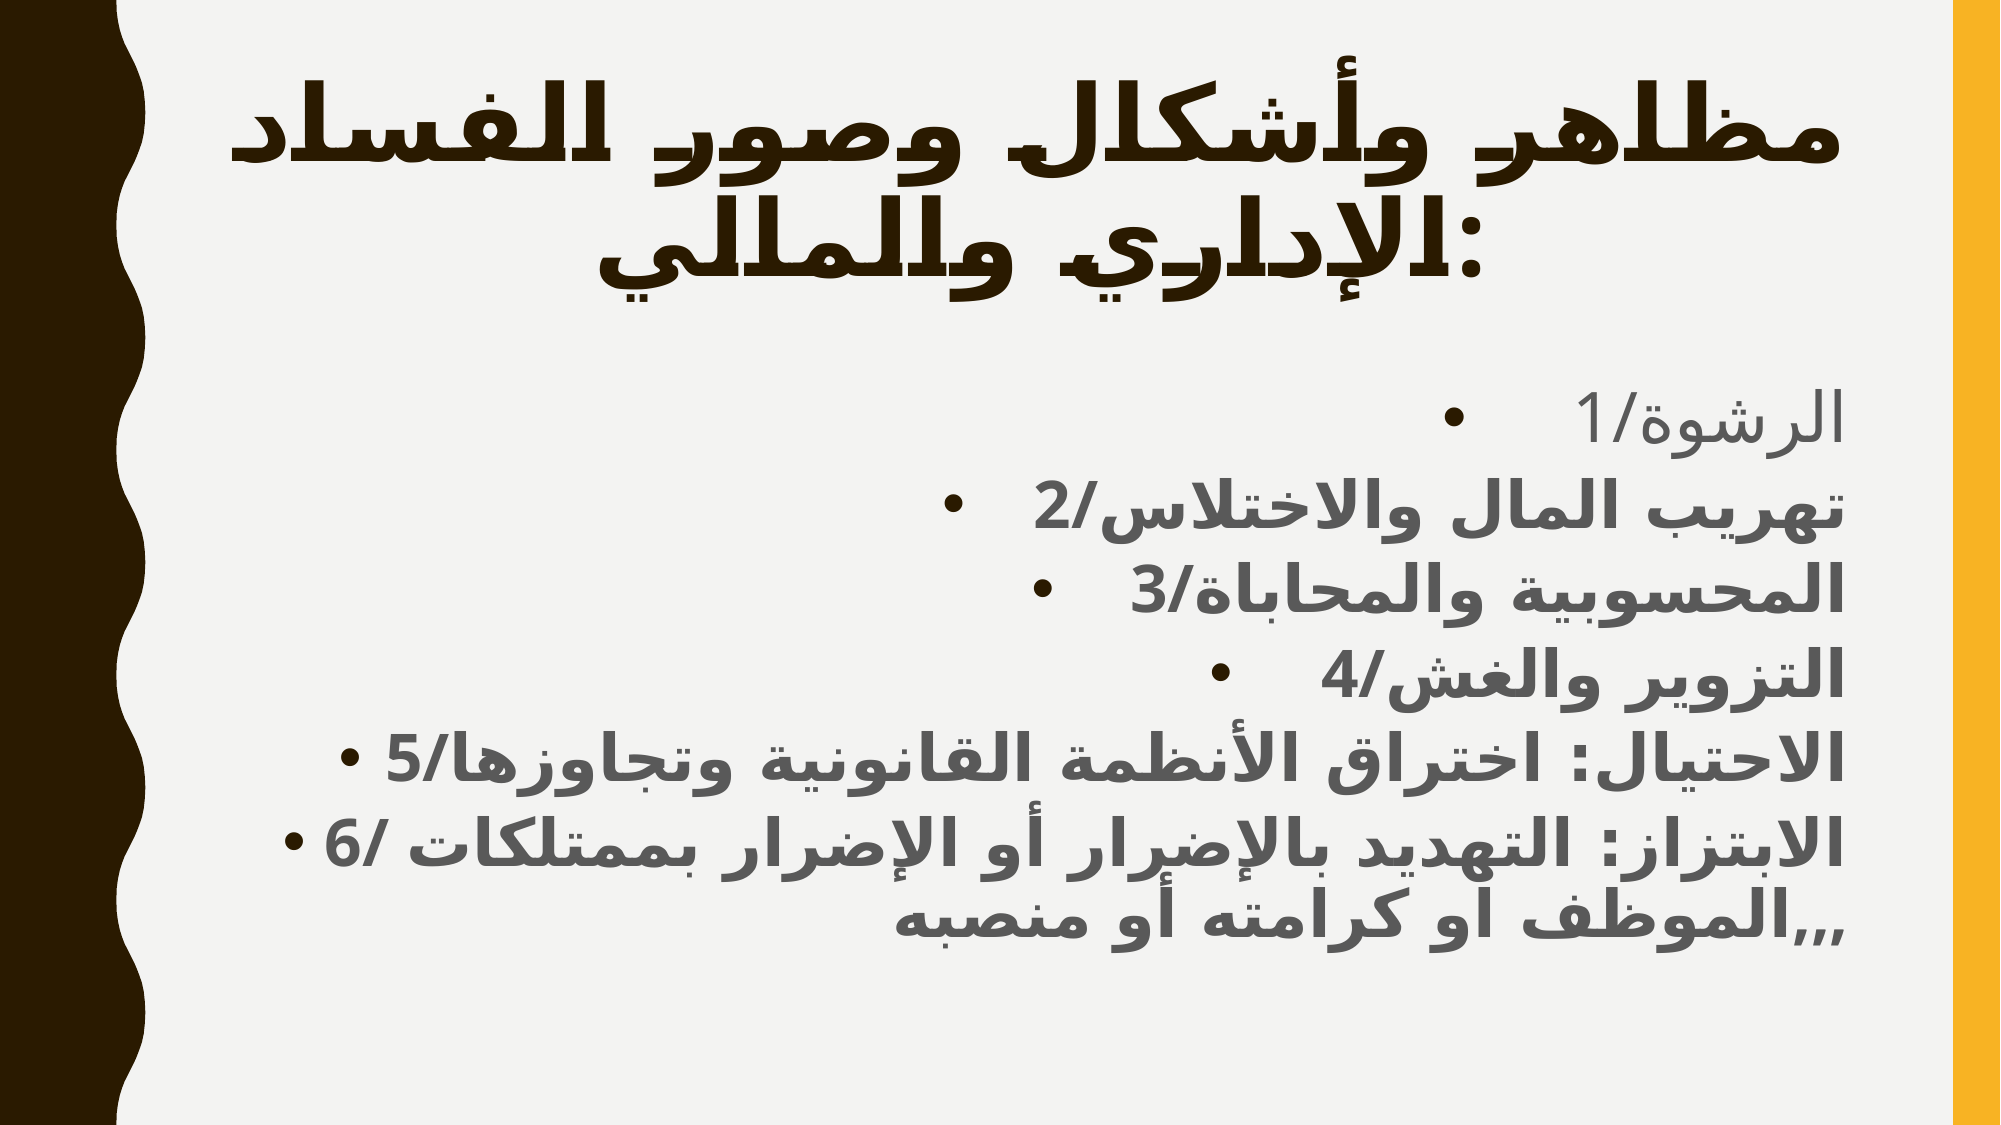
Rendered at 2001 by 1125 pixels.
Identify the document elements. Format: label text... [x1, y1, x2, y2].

list 1/الرشوة 2/تهريب المال والاختلاس 3/المحسوبية والمحاباة 4/التزوير والغش 5/الاحتيال: اختراق الأنظمة القانونية وتجاوزها 6/ الابتزاز: التهديد بالإضرار أو الإضرار بممتلكات الموظف او كرامته أو منصبه,,, [205, 375, 1876, 965]
title مظاهر وأشكال وصور الفساد الإداري والمالي: [205, 62, 1876, 308]
